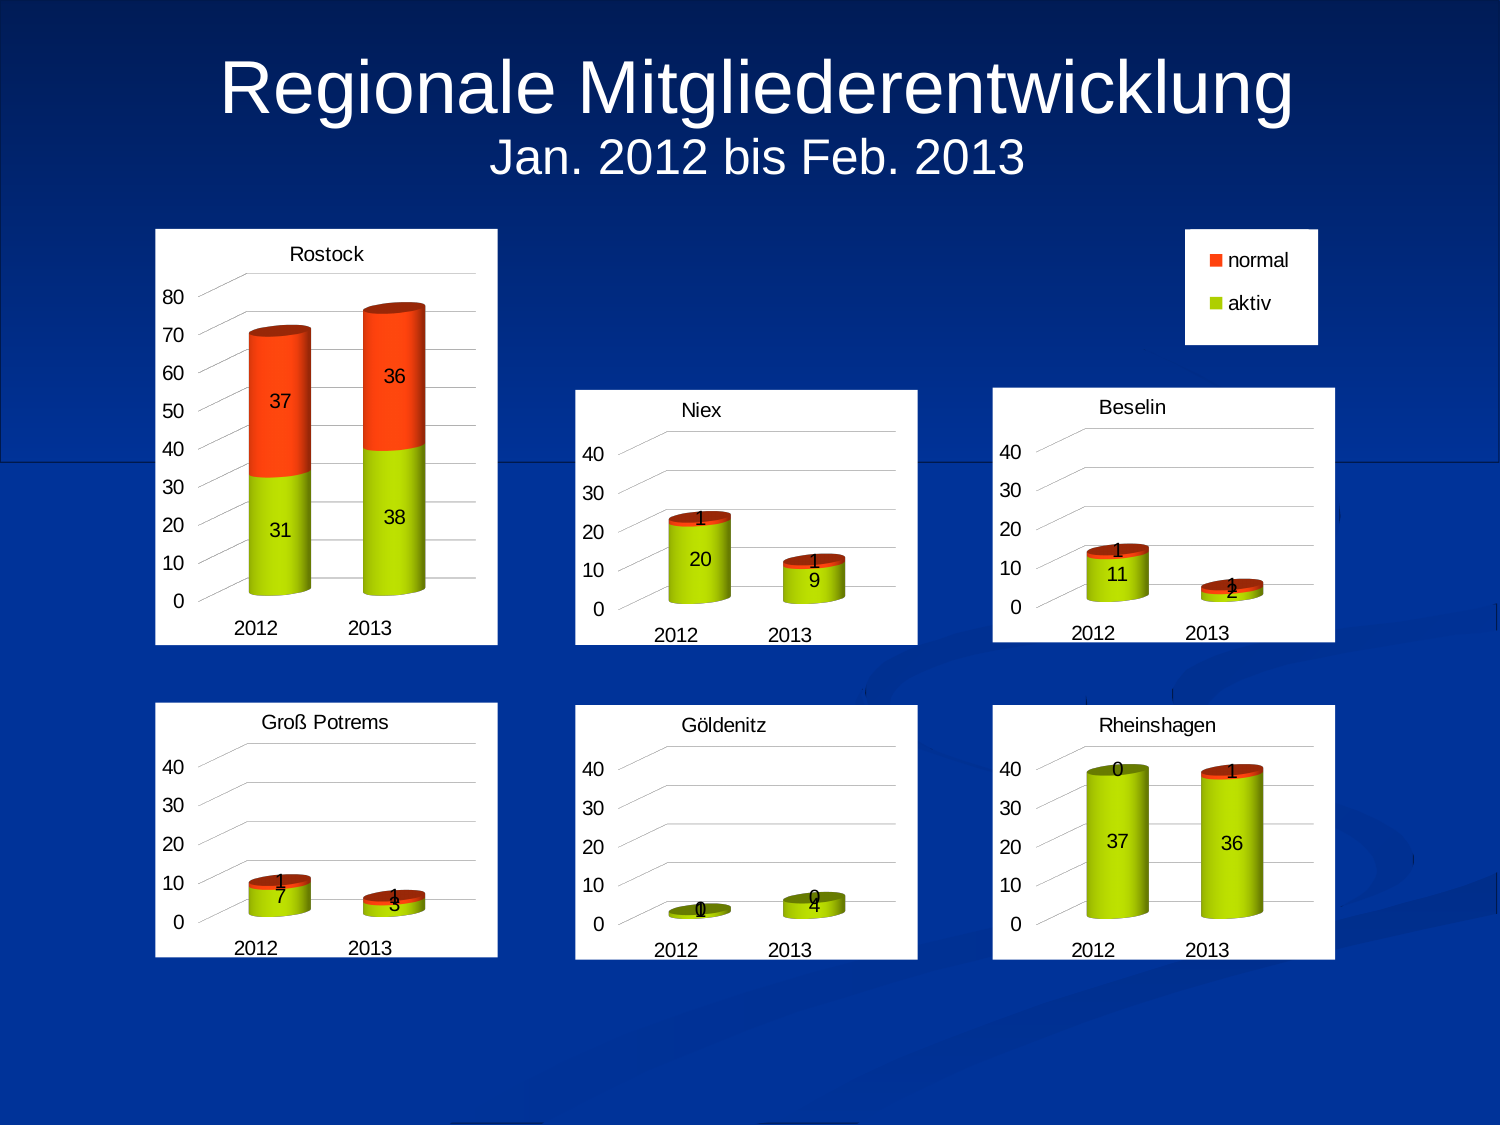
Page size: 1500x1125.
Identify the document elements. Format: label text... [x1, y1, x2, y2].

chart [992, 387, 1336, 646]
chart [155, 702, 498, 961]
chart [1185, 229, 1319, 346]
chart [575, 705, 918, 963]
chart [575, 389, 918, 648]
chart [155, 228, 498, 646]
chart [992, 705, 1336, 963]
title Regionale Mitgliederentwicklung Jan. 2012 bis Feb. 2013 [75, 45, 1441, 185]
